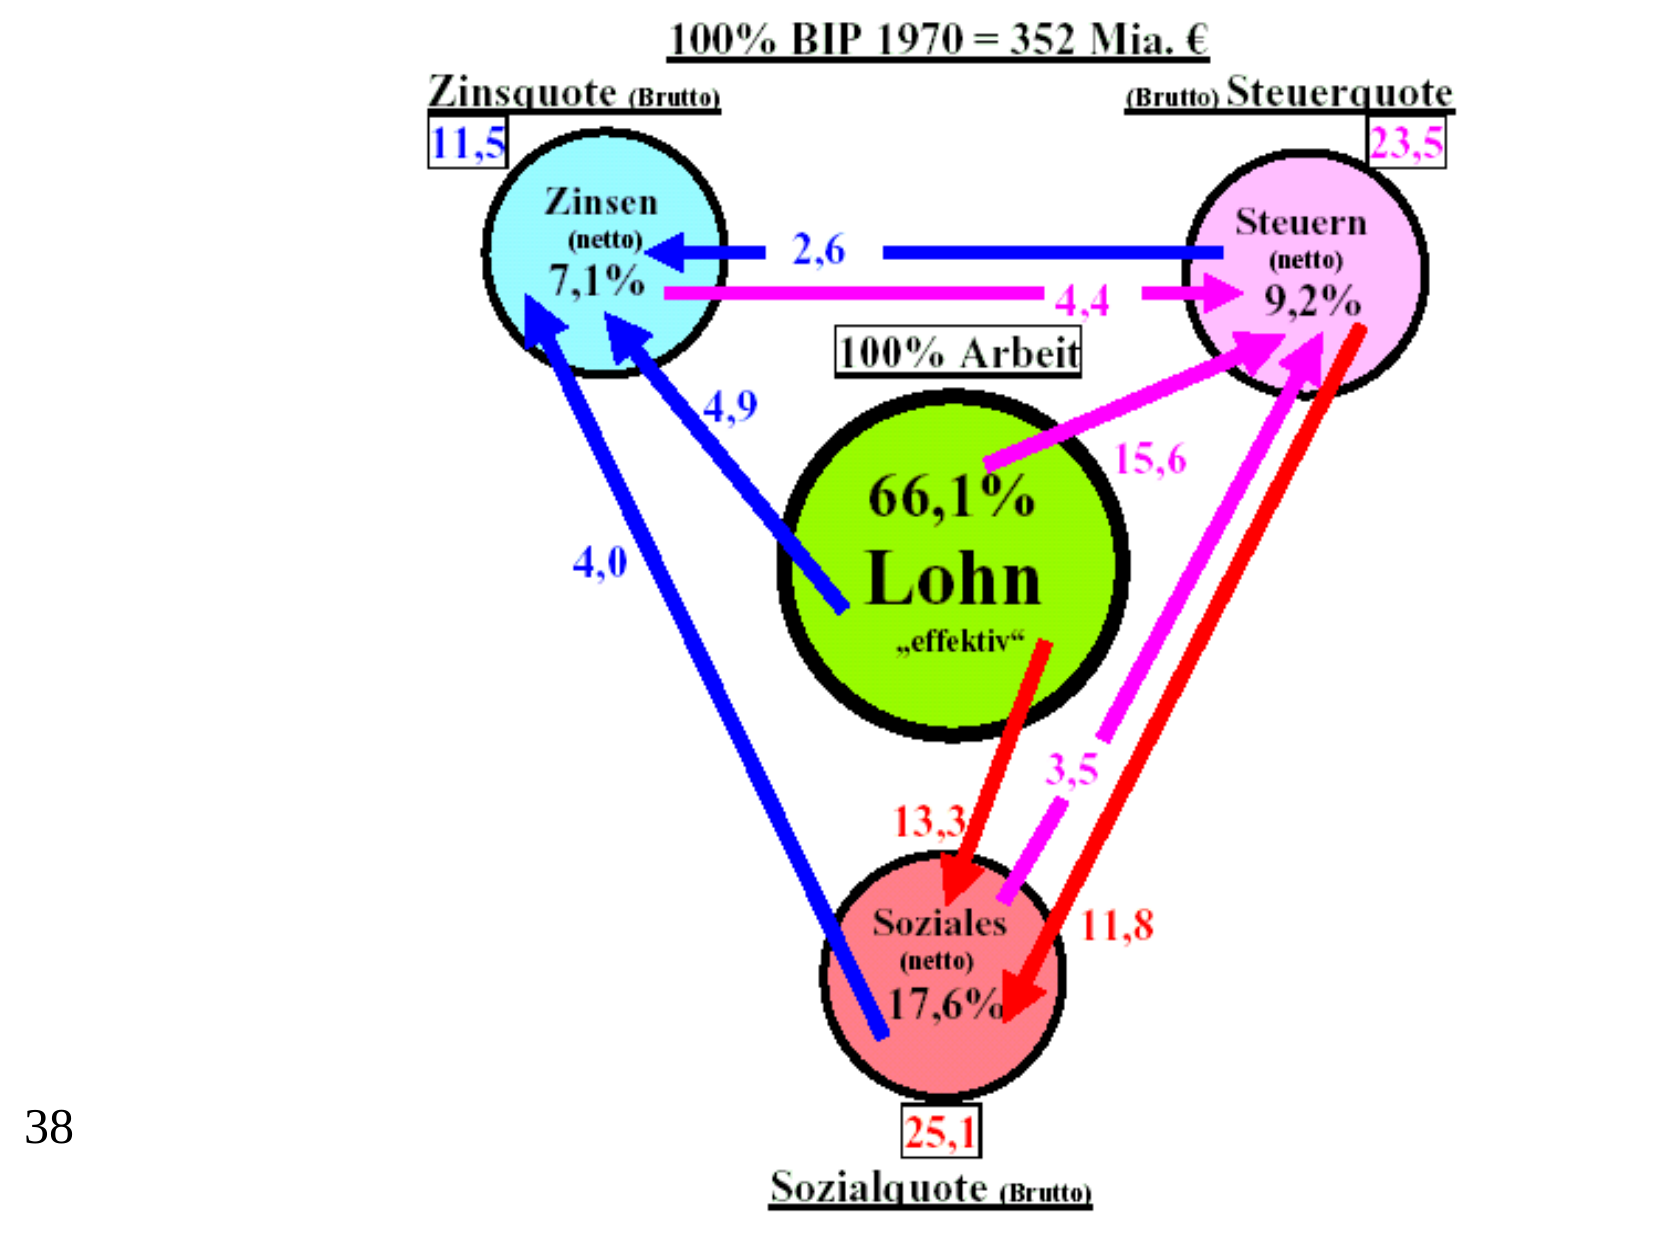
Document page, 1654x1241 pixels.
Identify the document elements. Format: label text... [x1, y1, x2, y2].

picture [397, 3, 1525, 1236]
text_box <Nummer> [24, 1095, 259, 1157]
